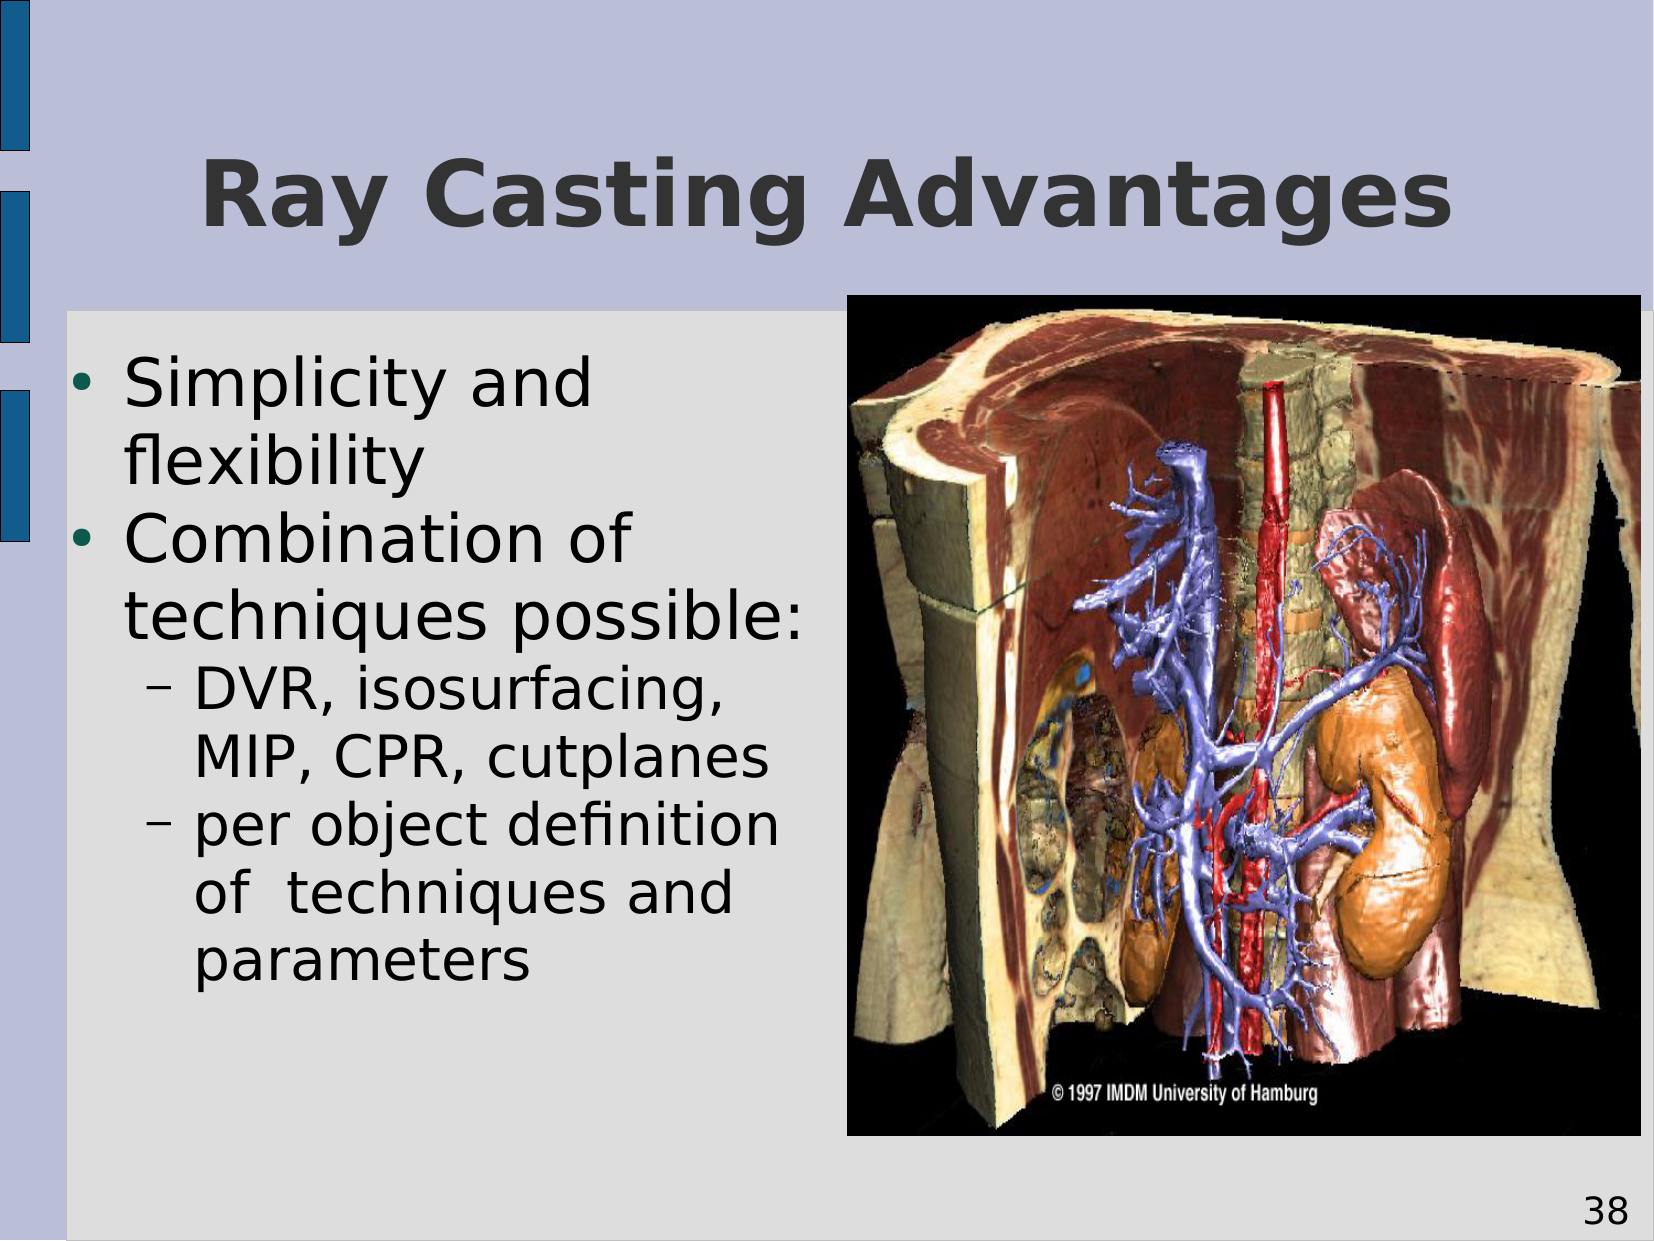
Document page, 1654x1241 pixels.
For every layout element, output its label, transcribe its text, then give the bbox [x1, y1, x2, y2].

picture [847, 295, 1641, 1136]
list Simplicity and flexibility Combination of techniques possible: DVR, isosurfacing, MIP, CPR, cutplanes per object definition of techniques and parameters [52, 344, 846, 1191]
title Ray Casting Advantages [121, 91, 1534, 299]
